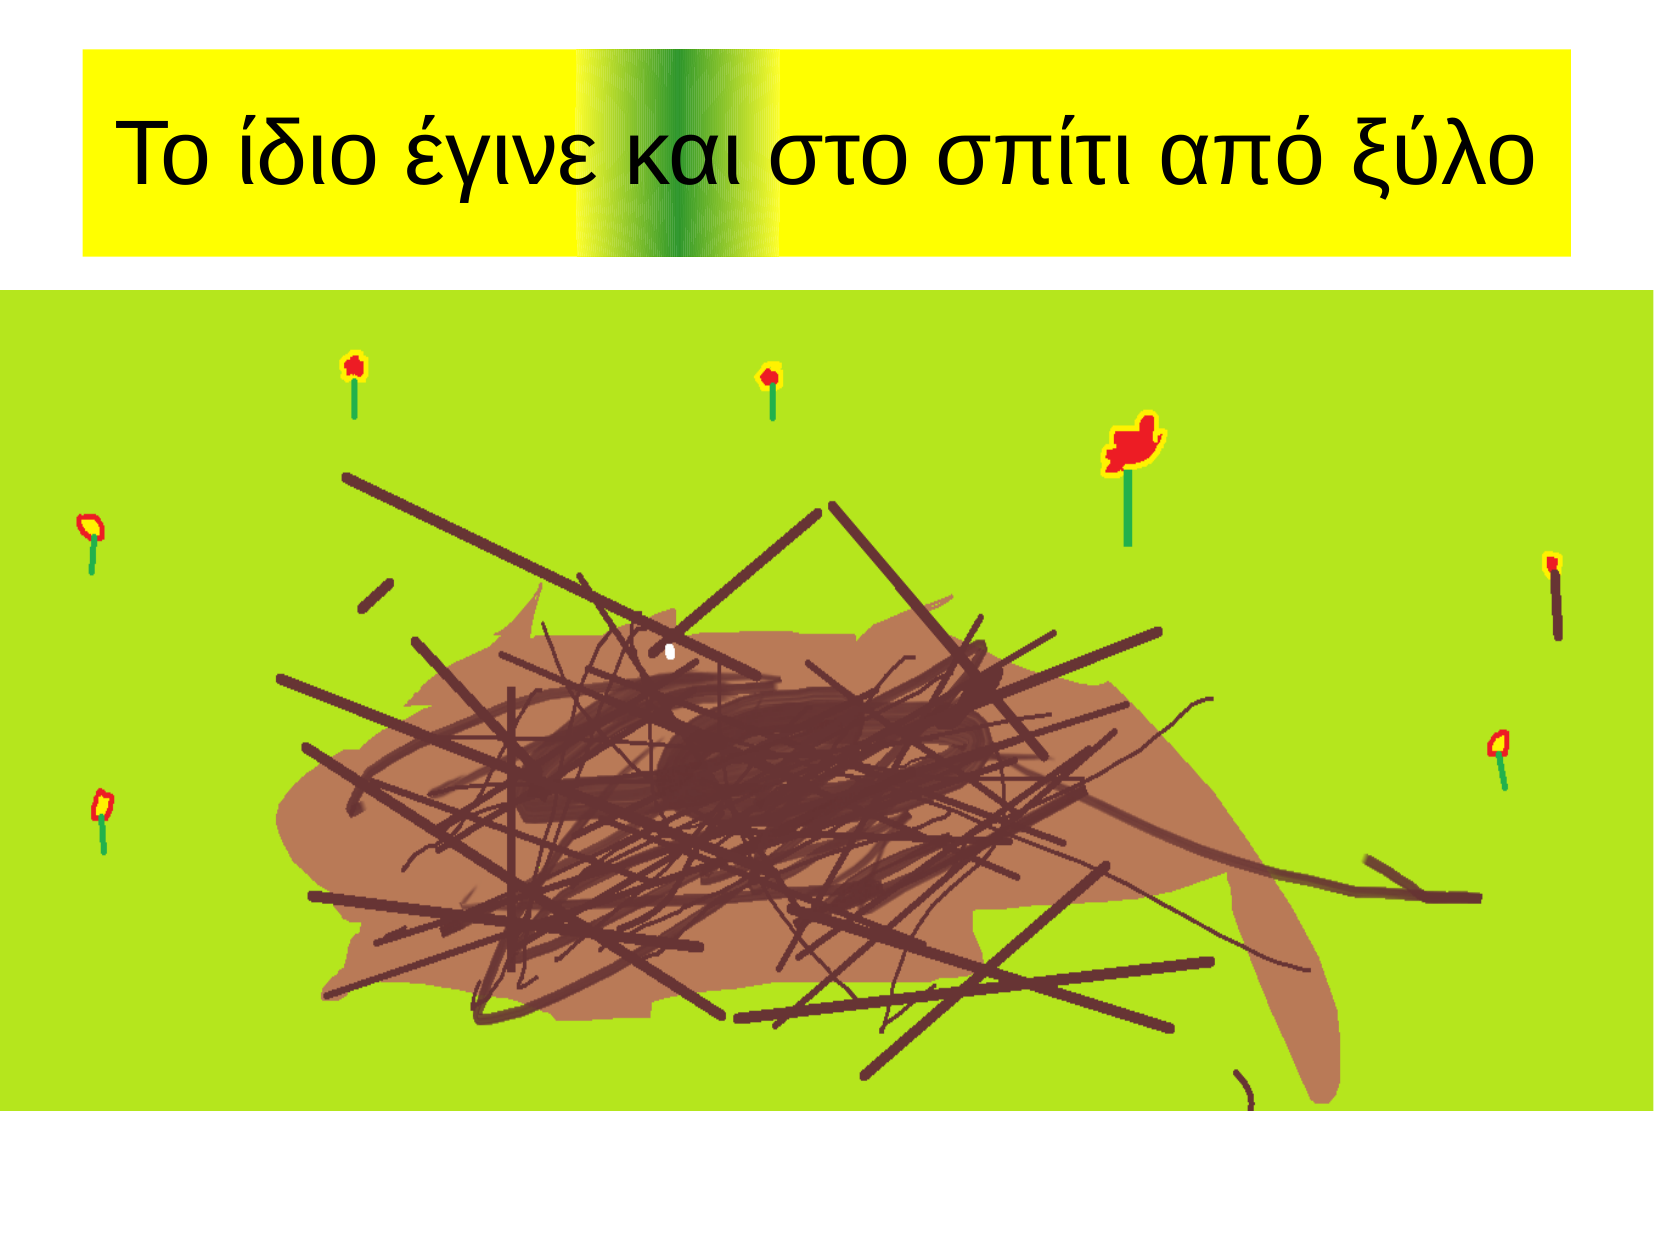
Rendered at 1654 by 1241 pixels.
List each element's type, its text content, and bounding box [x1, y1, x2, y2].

title Το ίδιο έγινε και στο σπίτι από ξύλο [82, 49, 1571, 257]
picture [0, 290, 1654, 1111]
